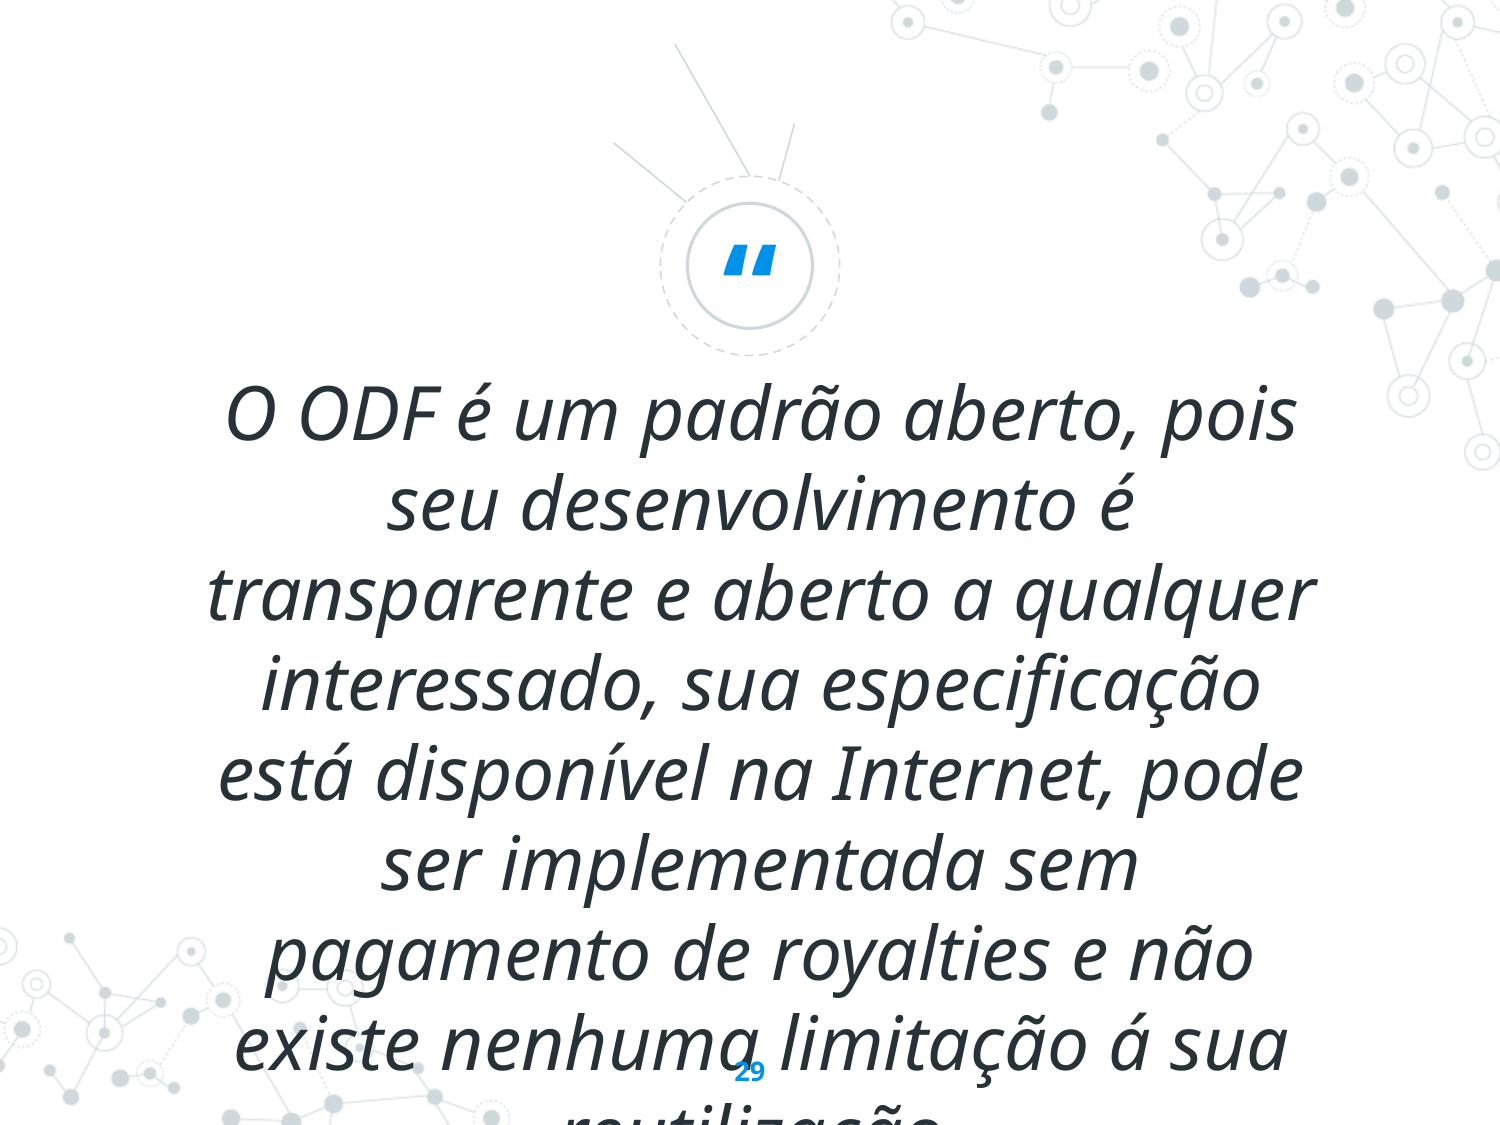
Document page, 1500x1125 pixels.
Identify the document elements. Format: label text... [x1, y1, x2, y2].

picture [0, 0, 1500, 1038]
list O ODF é um padrão aberto, pois seu desenvolvimento é transparente e aberto a qualquer interessado, sua especificação está disponível na Internet, pode ser implementada sem pagamento de royalties e não existe nenhuma limitação á sua reutilização. [169, 350, 1355, 530]
slide_number <number> [0, 1038, 1500, 1125]
